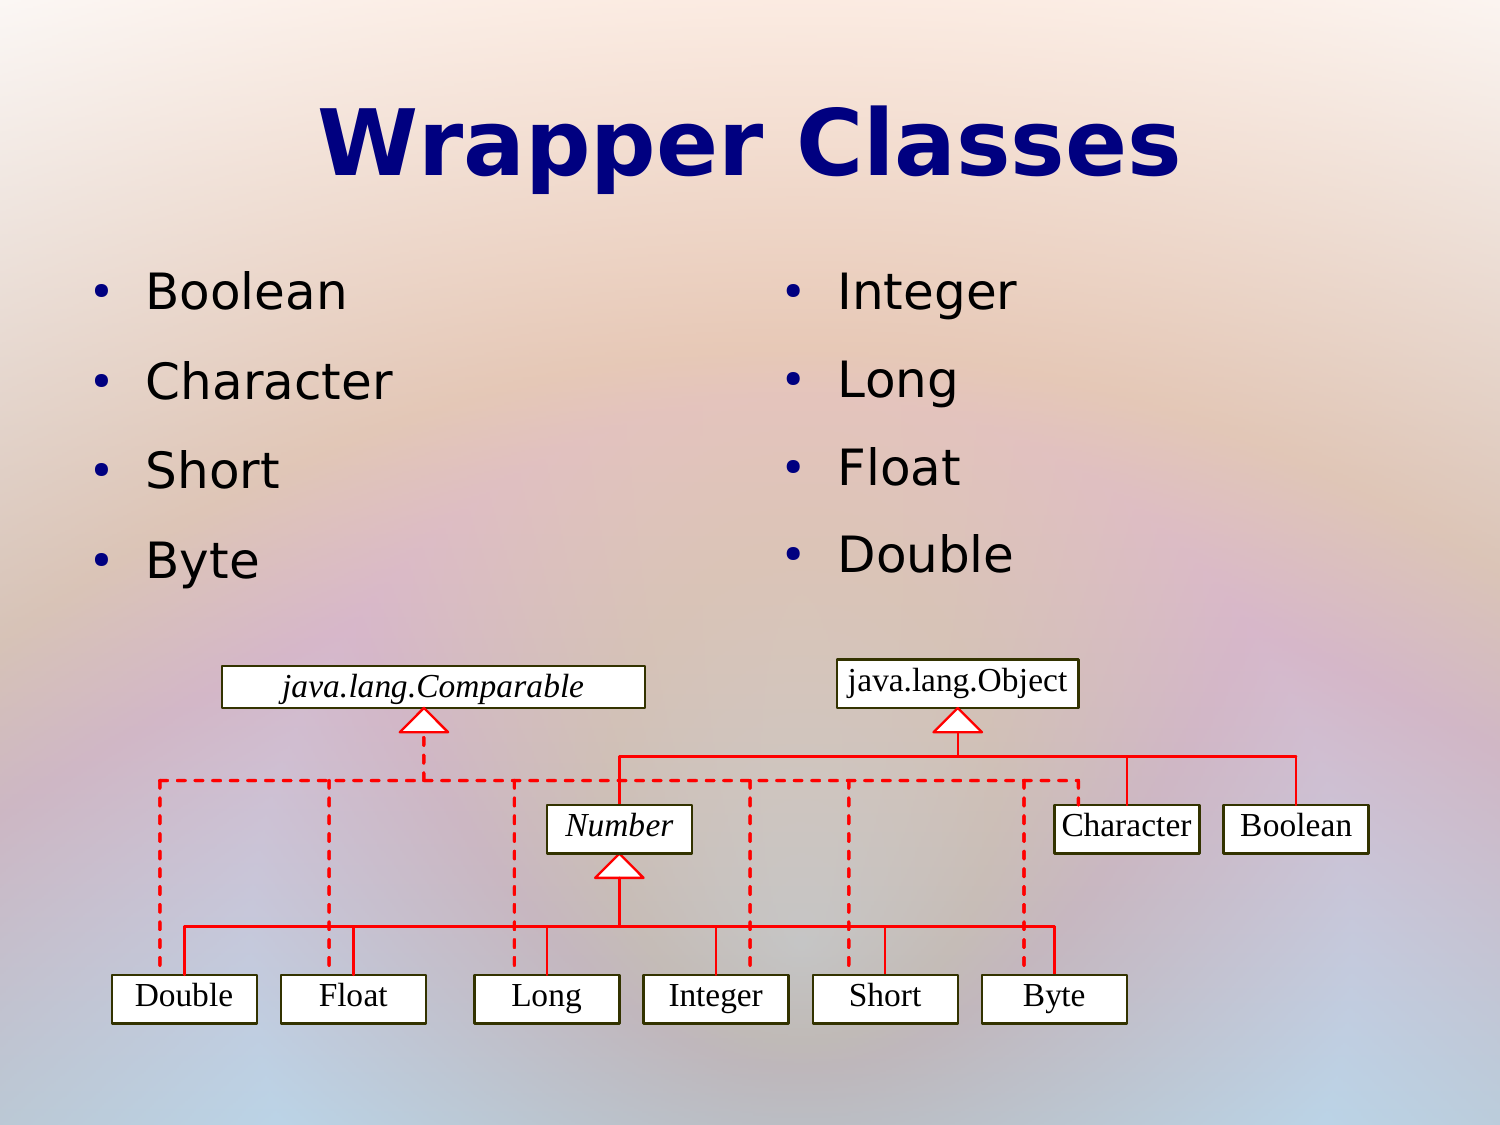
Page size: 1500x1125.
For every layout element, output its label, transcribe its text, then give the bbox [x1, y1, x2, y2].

chart [87, 635, 1388, 1060]
list Boolean Character Short Byte [75, 263, 734, 938]
list Integer Long Float Double [766, 263, 1426, 923]
picture [0, 0, 1500, 1125]
title Wrapper Classes [75, 50, 1425, 238]
